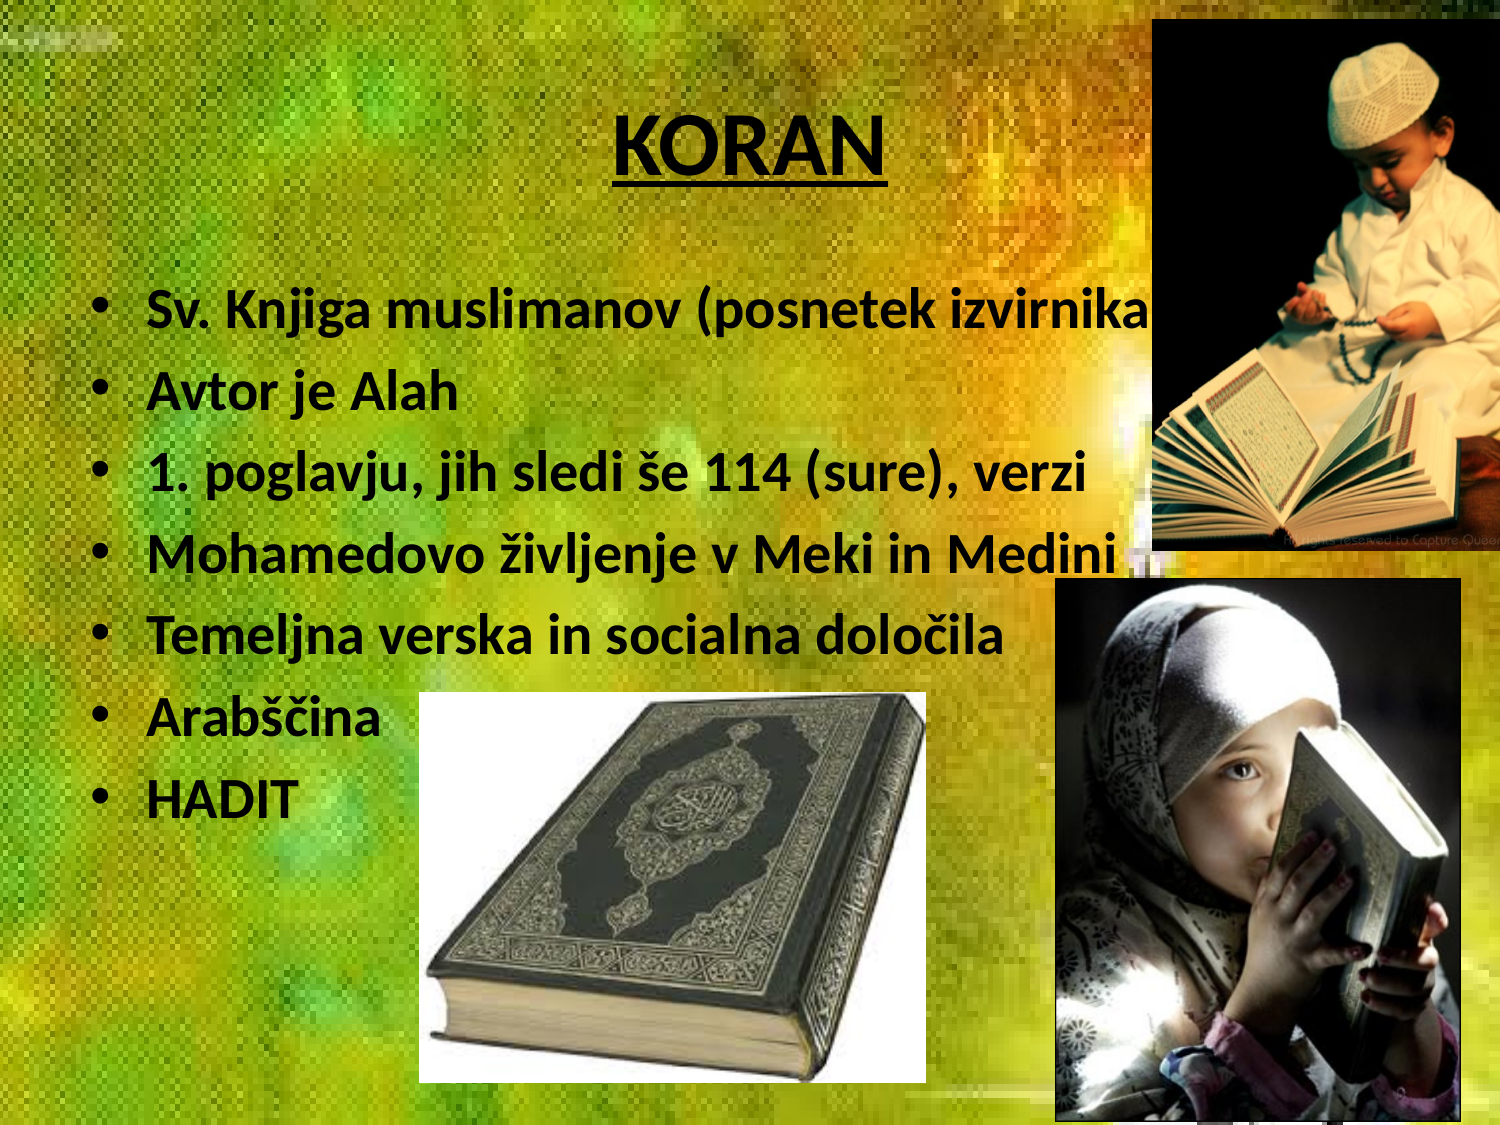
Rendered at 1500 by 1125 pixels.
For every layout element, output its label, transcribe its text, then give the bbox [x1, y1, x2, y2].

title KORAN [75, 45, 1152, 233]
picture [0, 0, 1500, 1125]
list Sv. Knjiga muslimanov (posnetek izvirnika) Avtor je Alah 1. poglavju, jih sledi še 114 (sure), verzi Mohamedovo življenje v Meki in Medini Temeljna verska in socialna določila Arabščina HADIT [75, 262, 1425, 1005]
